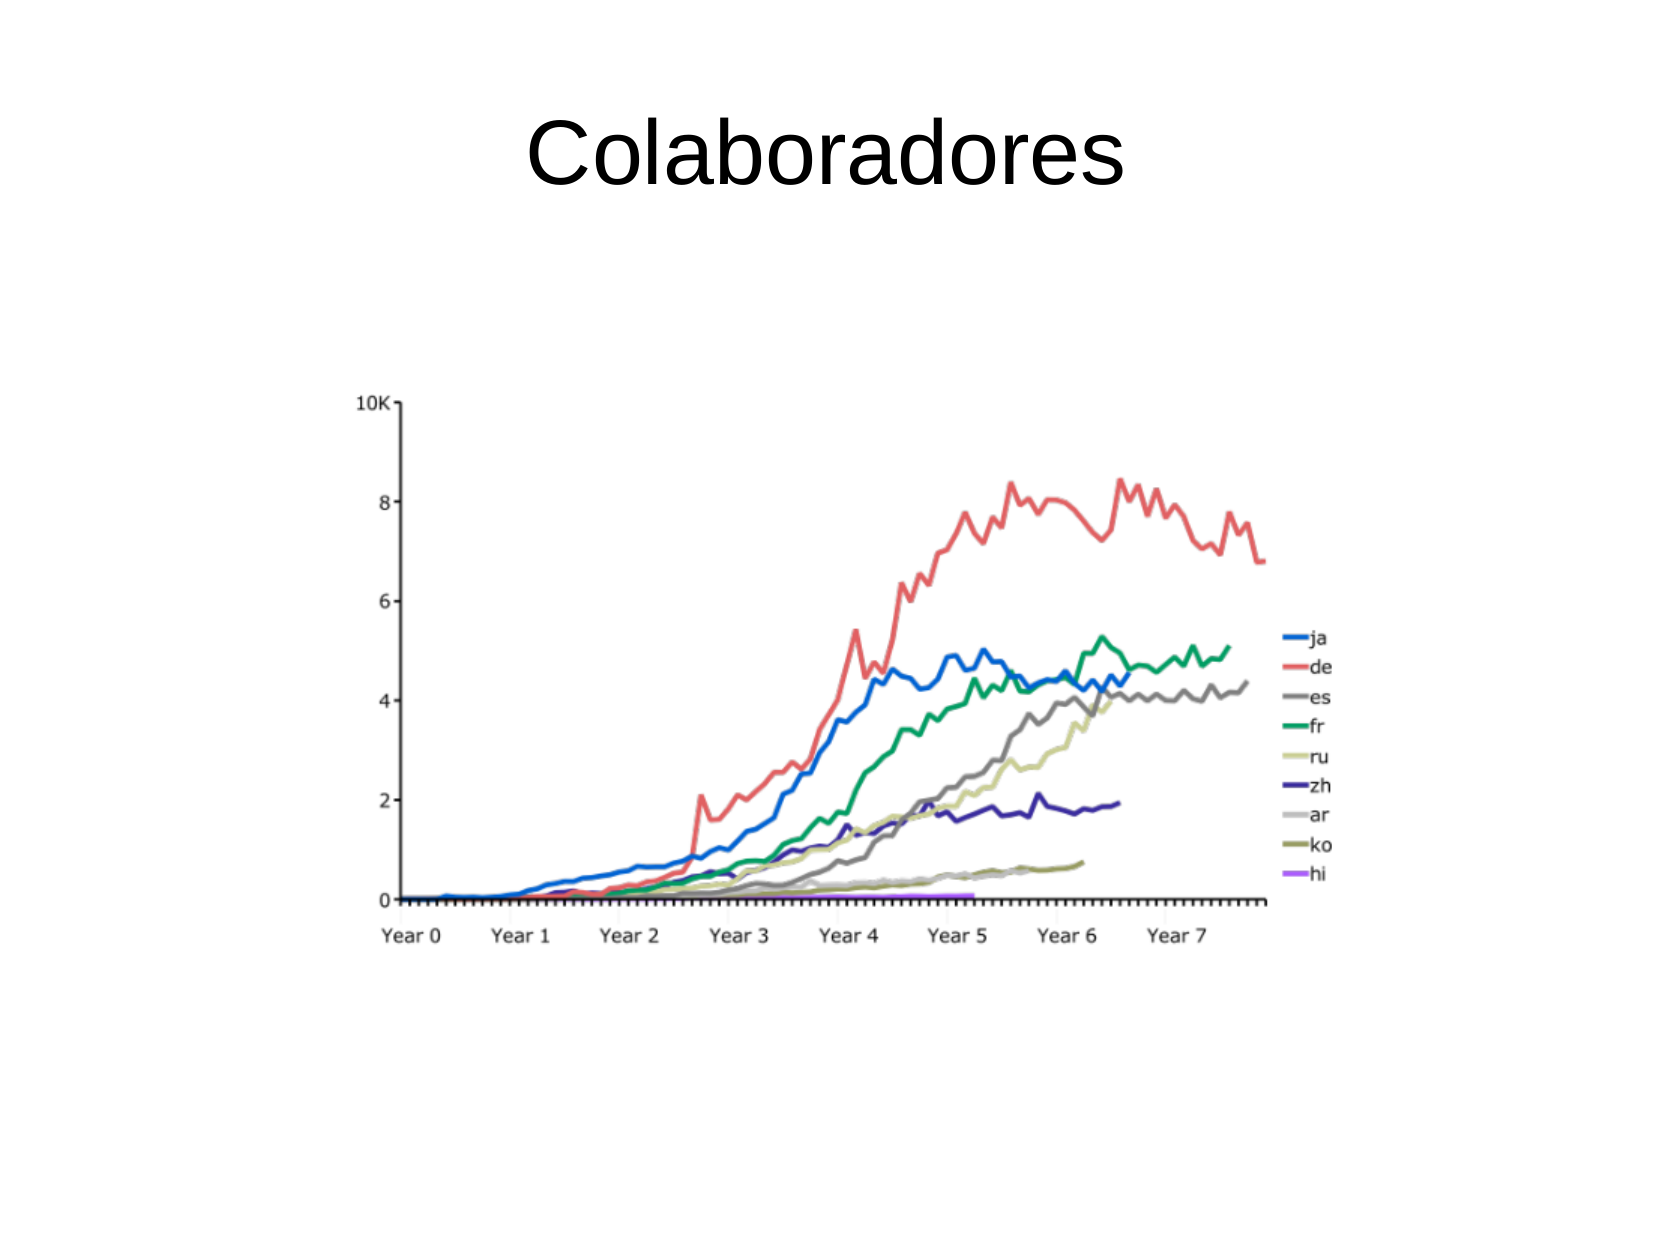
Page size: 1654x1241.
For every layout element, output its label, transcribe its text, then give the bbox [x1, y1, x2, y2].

picture [317, 384, 1383, 958]
title Colaboradores [82, 56, 1571, 250]
